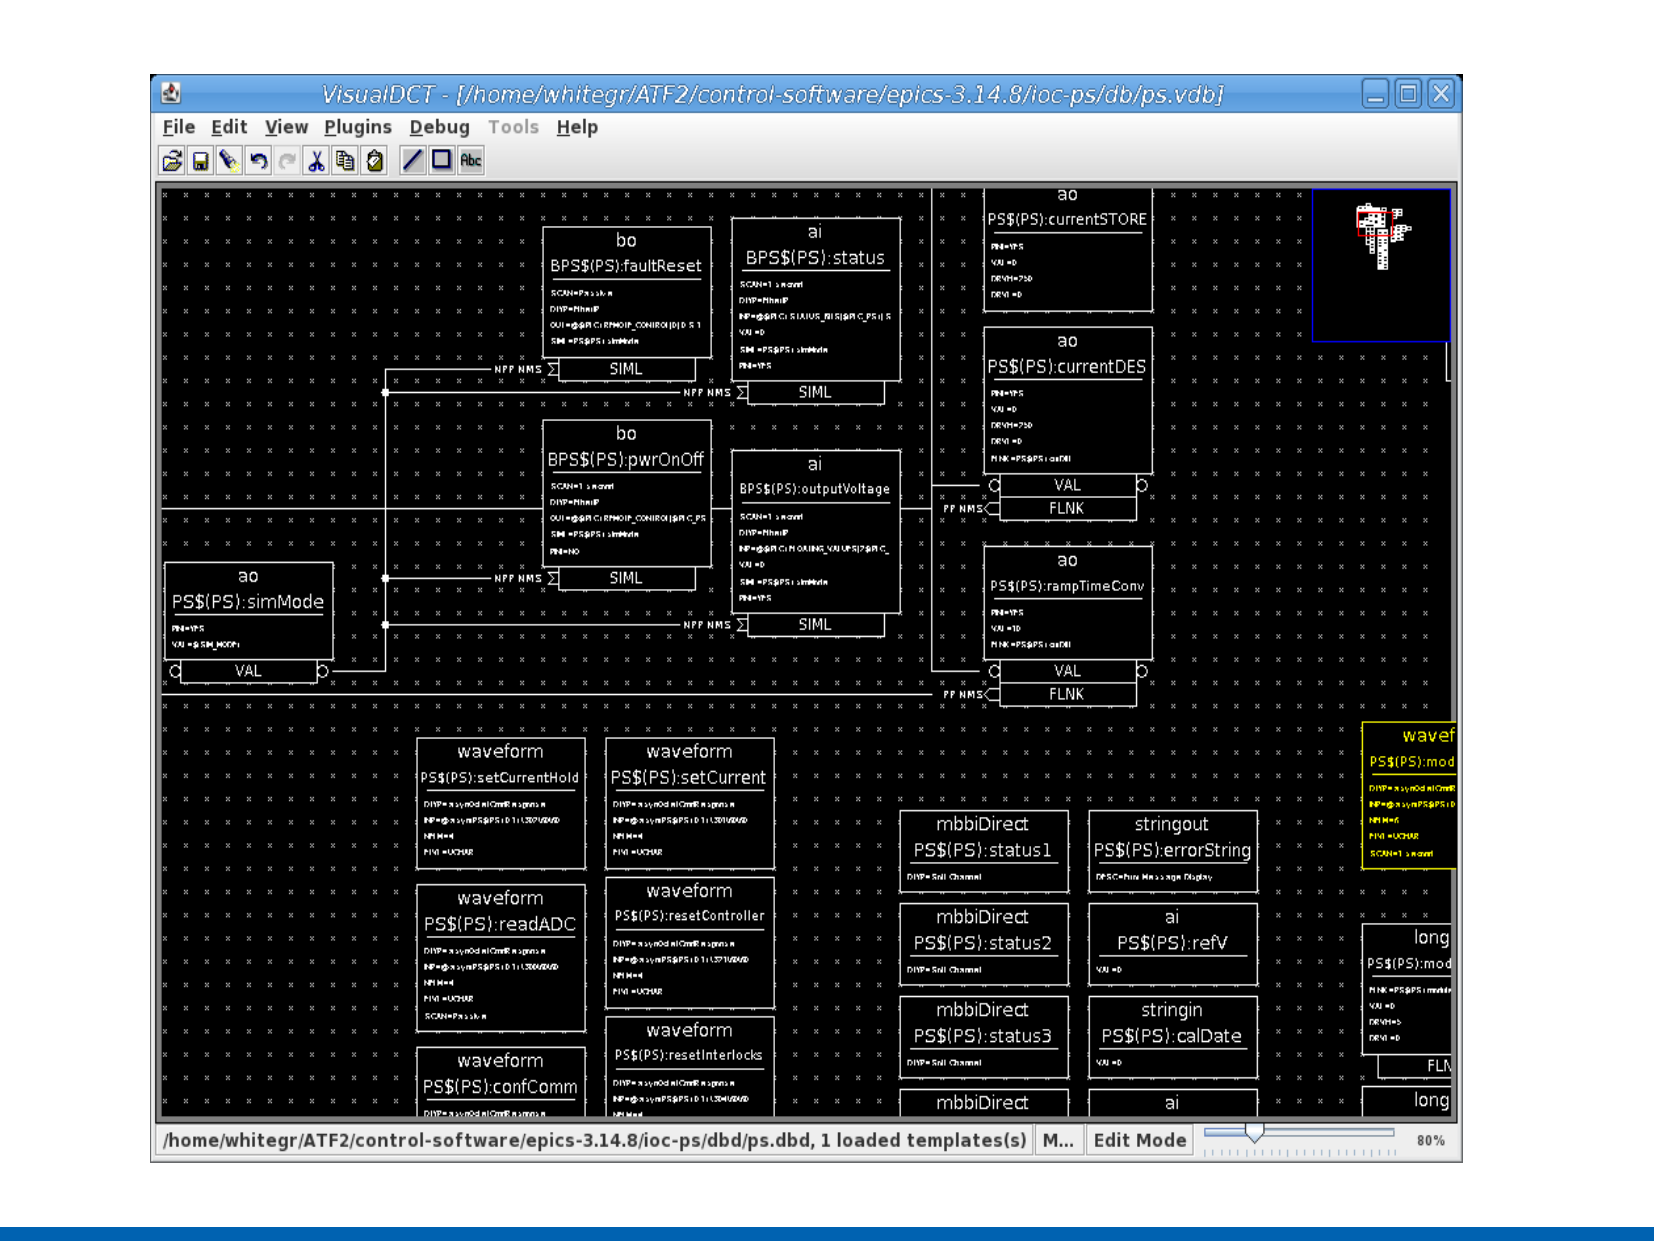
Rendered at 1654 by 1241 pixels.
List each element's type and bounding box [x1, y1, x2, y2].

picture [150, 74, 1463, 1163]
